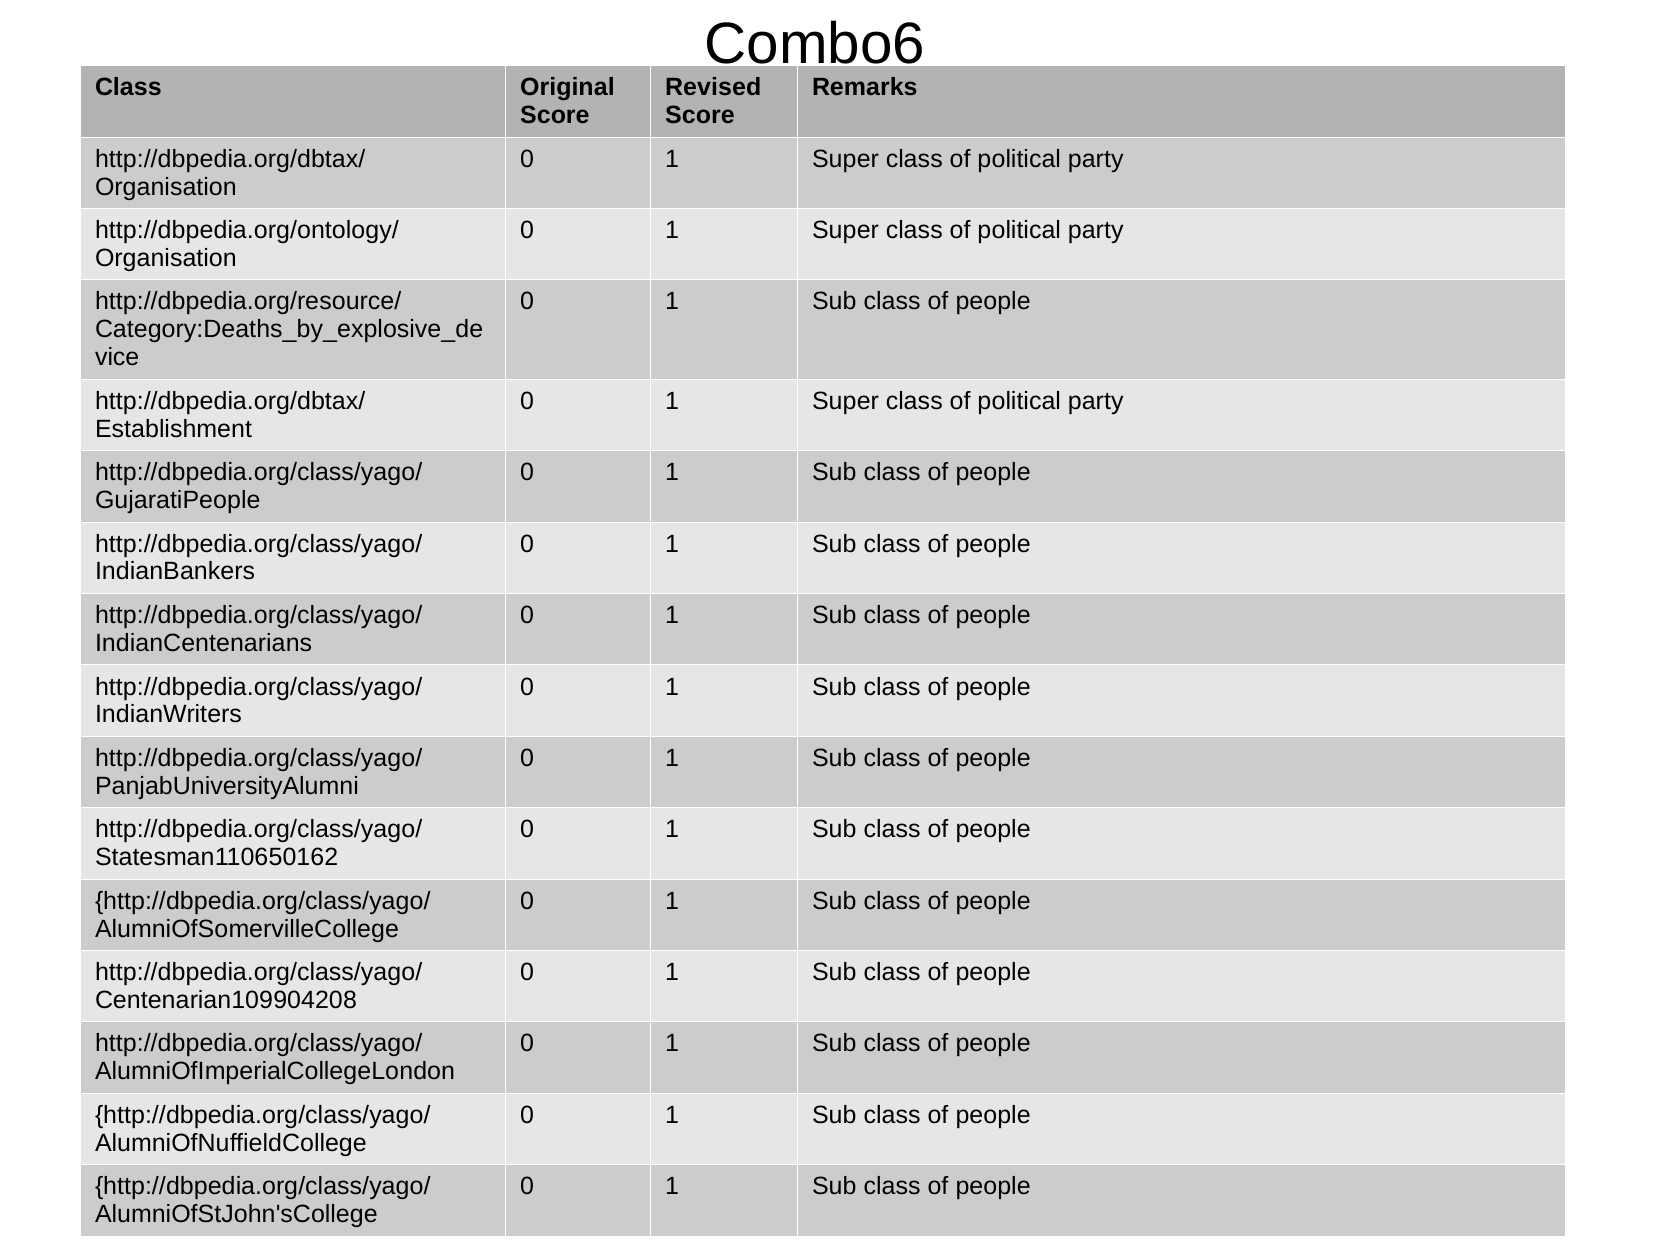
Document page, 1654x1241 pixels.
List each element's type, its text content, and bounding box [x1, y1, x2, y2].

table_cell 0 [506, 665, 650, 736]
table_cell 0 [506, 209, 650, 279]
table_header Remarks [798, 66, 1565, 137]
table_cell Sub class of people [798, 665, 1565, 736]
title Combo6 [70, 10, 1560, 76]
table_cell 1 [651, 1165, 797, 1236]
table_cell 1 [651, 1022, 797, 1093]
table_cell 1 [651, 280, 797, 379]
table_cell 0 [506, 737, 650, 807]
table_cell 0 [506, 280, 650, 379]
table_cell 1 [651, 451, 797, 522]
table_cell Sub class of people [798, 1094, 1565, 1164]
table_cell {http://dbpedia.org/class/yago/AlumniOfNuffieldCollege [81, 1094, 505, 1164]
table_cell 1 [651, 808, 797, 879]
table_cell 0 [506, 380, 650, 450]
table_cell 1 [651, 951, 797, 1021]
table_cell Sub class of people [798, 808, 1565, 879]
table_cell Super class of political party [798, 209, 1565, 279]
table_cell http://dbpedia.org/class/yago/AlumniOfImperialCollegeLondon [81, 1022, 505, 1093]
table_cell Sub class of people [798, 523, 1565, 593]
table_header Class [81, 76, 505, 137]
table_header Original Score [506, 76, 650, 137]
table_cell 1 [651, 594, 797, 664]
table_cell http://dbpedia.org/class/yago/Centenarian109904208 [81, 951, 505, 1021]
table_cell 0 [506, 1165, 650, 1236]
table_cell Super class of political party [798, 380, 1565, 450]
table_cell {http://dbpedia.org/class/yago/AlumniOfStJohn'sCollege [81, 1165, 505, 1236]
table_cell 1 [651, 665, 797, 736]
table_cell 0 [506, 1022, 650, 1093]
table_cell http://dbpedia.org/class/yago/IndianCentenarians [81, 594, 505, 664]
table_cell 0 [506, 880, 650, 950]
table_cell http://dbpedia.org/class/yago/IndianBankers [81, 523, 505, 593]
table_header Revised Score [651, 76, 797, 137]
table_cell 0 [506, 951, 650, 1021]
table_cell Sub class of people [798, 451, 1565, 522]
table_cell Sub class of people [798, 594, 1565, 664]
table_cell Sub class of people [798, 951, 1565, 1021]
table_cell Sub class of people [798, 1165, 1565, 1236]
table_cell 1 [651, 138, 797, 208]
table_cell 0 [506, 808, 650, 879]
table_cell 1 [651, 523, 797, 593]
table_cell http://dbpedia.org/class/yago/GujaratiPeople [81, 451, 505, 522]
table_cell 1 [651, 737, 797, 807]
table_cell 0 [506, 594, 650, 664]
table_cell Super class of political party [798, 138, 1565, 208]
table_cell http://dbpedia.org/class/yago/IndianWriters [81, 665, 505, 736]
table_cell 1 [651, 880, 797, 950]
table_cell http://dbpedia.org/class/yago/Statesman110650162 [81, 808, 505, 879]
table_cell 1 [651, 209, 797, 279]
table_cell 1 [651, 380, 797, 450]
table_cell http://dbpedia.org/dbtax/Organisation [81, 138, 505, 208]
table_cell http://dbpedia.org/resource/Category:Deaths_by_explosive_device [81, 280, 505, 379]
table_cell {http://dbpedia.org/class/yago/AlumniOfSomervilleCollege [81, 880, 505, 950]
table_cell Sub class of people [798, 1022, 1565, 1093]
table_cell 1 [651, 1094, 797, 1164]
table_cell Sub class of people [798, 280, 1565, 379]
table_cell 0 [506, 451, 650, 522]
table_cell Sub class of people [798, 737, 1565, 807]
table_cell http://dbpedia.org/ontology/Organisation [81, 209, 505, 279]
table_cell Sub class of people [798, 880, 1565, 950]
table_cell 0 [506, 523, 650, 593]
table_cell http://dbpedia.org/class/yago/PanjabUniversityAlumni [81, 737, 505, 807]
table_cell 0 [506, 1094, 650, 1164]
table_cell http://dbpedia.org/dbtax/Establishment [81, 380, 505, 450]
table_cell 0 [506, 138, 650, 208]
